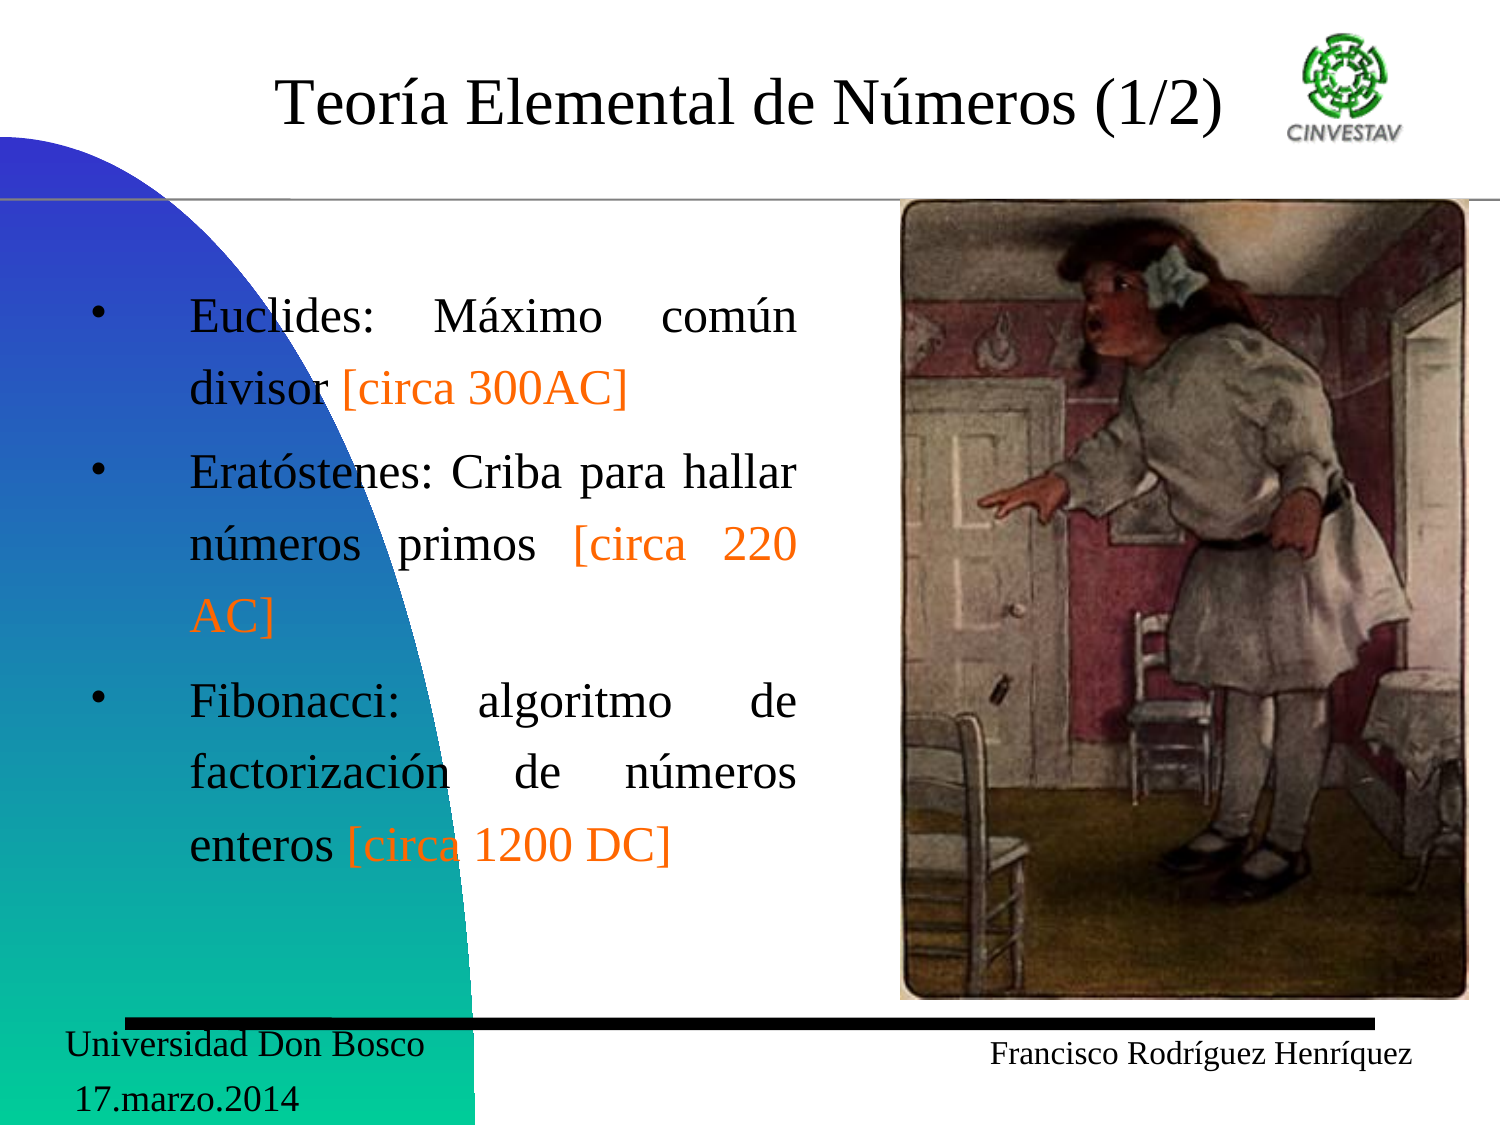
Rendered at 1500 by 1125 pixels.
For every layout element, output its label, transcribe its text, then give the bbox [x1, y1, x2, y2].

text_box Teoría Elemental de Números (1/2) [75, 49, 1426, 238]
text_box Euclides: Máximo común divisor [circa 300AC] Eratóstenes: Criba para hallar números primos [circa 220 AC] Fibonacci: algoritmo de factorización de números enteros [circa 1200 DC] [75, 262, 813, 963]
picture [900, 199, 1469, 1000]
